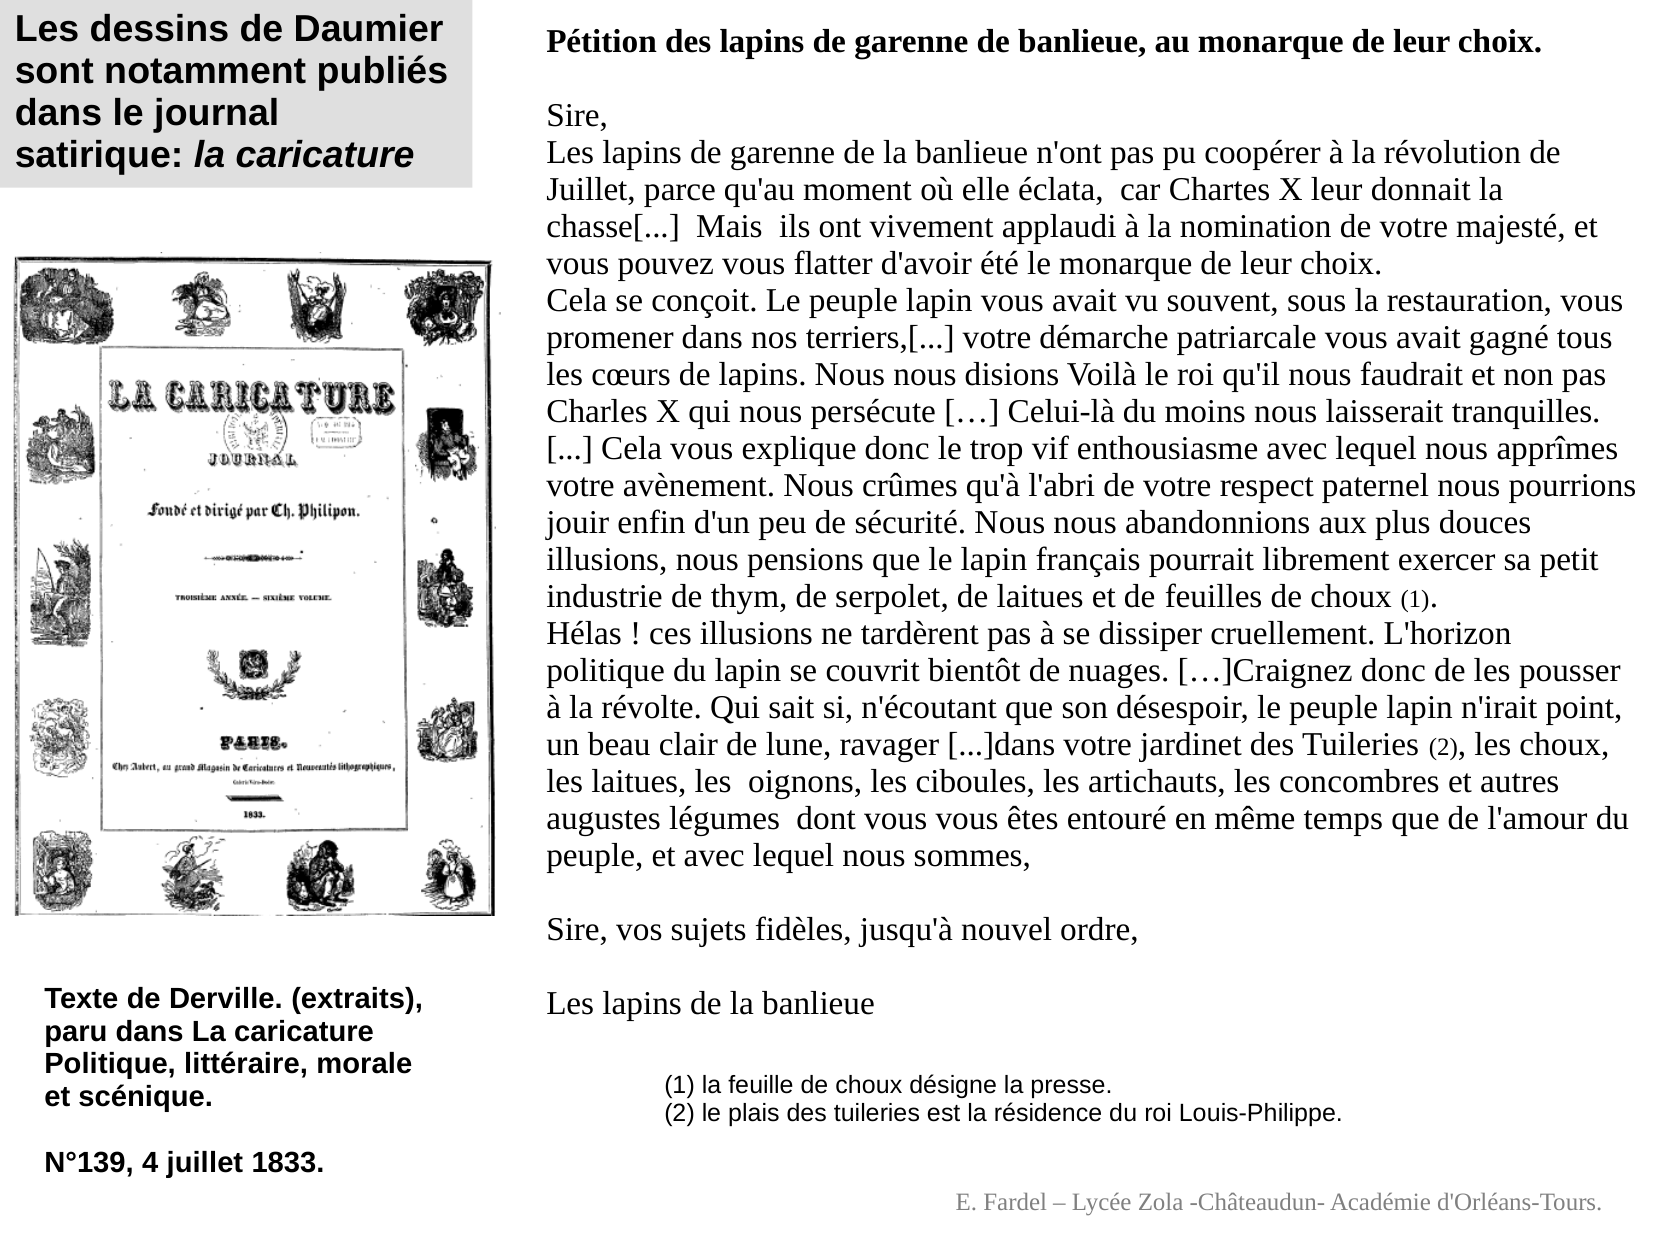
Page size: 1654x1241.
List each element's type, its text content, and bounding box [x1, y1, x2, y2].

text_box Pétition des lapins de garenne de banlieue, au monarque de leur choix. Sire, Les lapins de garenne de la banlieue n'ont pas pu coopérer à la révolution de Juillet, parce qu'au moment où elle éclata, car Chartes X leur donnait la chasse[...] Mais ils ont vivement applaudi à la nomination de votre majesté, et vous pouvez vous flatter d'avoir été le monarque de leur choix. Cela se conçoit. Le peuple lapin vous avait vu souvent, sous la restauration, vous promener dans nos terriers,[...] votre démarche patriarcale vous avait gagné tous les cœurs de lapins. Nous nous disions Voilà le roi qu'il nous faudrait et non pas Charles X qui nous persécute […] Celui-là du moins nous laisserait tranquilles.[...] Cela vous explique donc le trop vif enthousiasme avec lequel nous apprîmes votre avènement. Nous crûmes qu'à l'abri de votre respect paternel nous pourrions jouir enfin d'un peu de sécurité. Nous nous abandonnions aux plus douces illusions, nous pensions que le lapin français pourrait librement exercer sa petit industrie de thym, de serpolet, de laitues et de feuilles de choux (1). Hélas ! ces illusions ne tardèrent pas à se dissiper cruellement. L'horizon politique du lapin se couvrit bientôt de nuages. […]Craignez donc de les pousser à la révolte. Qui sait si, n'écoutant que son désespoir, le peuple lapin n'irait point, un beau clair de lune, ravager [...]dans votre jardinet des Tuileries (2), les choux, les laitues, les oignons, les ciboules, les artichauts, les concombres et autres augustes légumes dont vous vous êtes entouré en même temps que de l'amour du peuple, et avec lequel nous sommes, Sire, vos sujets fidèles, jusqu'à nouvel ordre, Les lapins de la banlieue [531, 14, 1654, 1152]
picture [9, 252, 502, 916]
text_box E. Fardel – Lycée Zola -Châteaudun- Académie d'Orléans-Tours. [915, 1181, 1625, 1225]
text_box Les dessins de Daumier sont notamment publiés dans le journal satirique: la caricature [0, 0, 473, 188]
text_box (1) la feuille de choux désigne la presse. (2) le plais des tuileries est la résidence du roi Louis-Philippe. [649, 1062, 1565, 1134]
text_box Texte de Derville. (extraits), paru dans La caricature Politique, littéraire, morale et scénique. N°139, 4 juillet 1833. [29, 974, 443, 1191]
